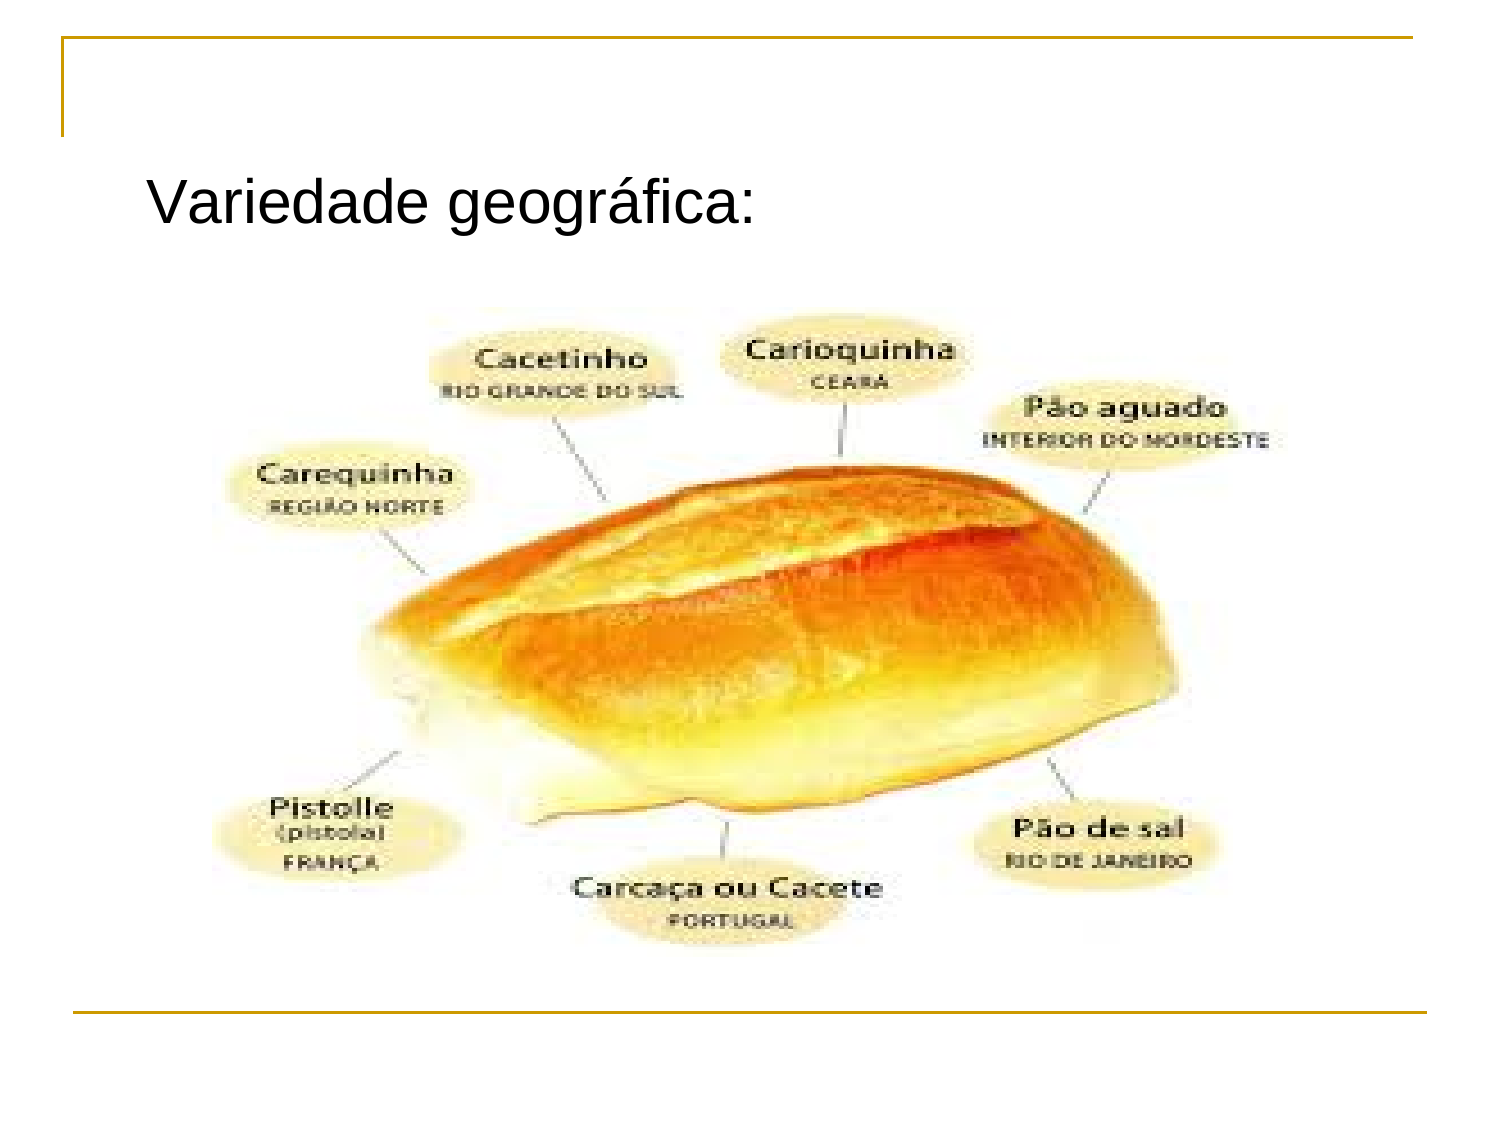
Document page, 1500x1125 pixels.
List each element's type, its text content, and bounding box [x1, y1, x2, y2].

picture [212, 307, 1288, 957]
list Variedade geográfica: [75, 153, 1426, 1006]
